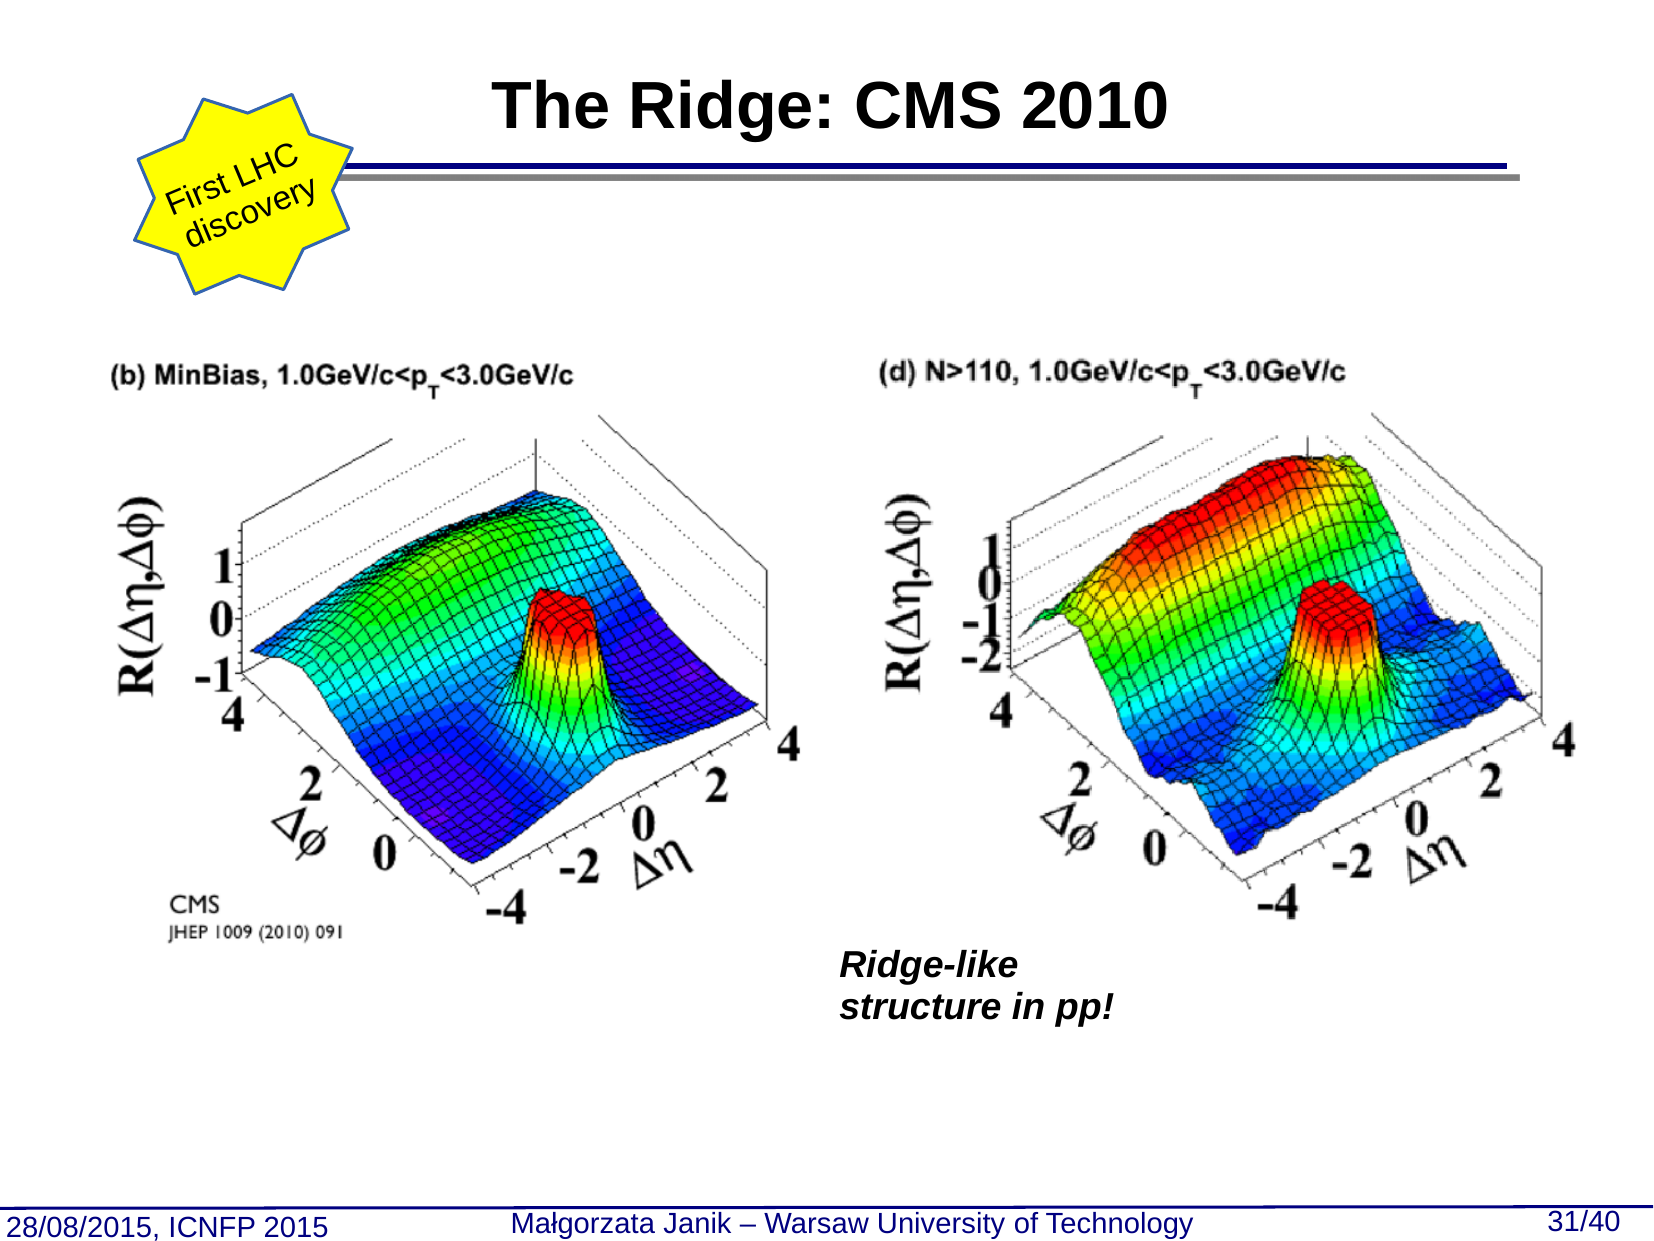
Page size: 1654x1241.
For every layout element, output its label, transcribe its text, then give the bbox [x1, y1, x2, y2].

text_box Ridge-like structure in pp! [824, 936, 1185, 1036]
picture [91, 344, 826, 946]
text_box First LHC discovery [134, 94, 353, 295]
title The Ridge: CMS 2010 [86, 30, 1575, 181]
picture [859, 339, 1580, 940]
